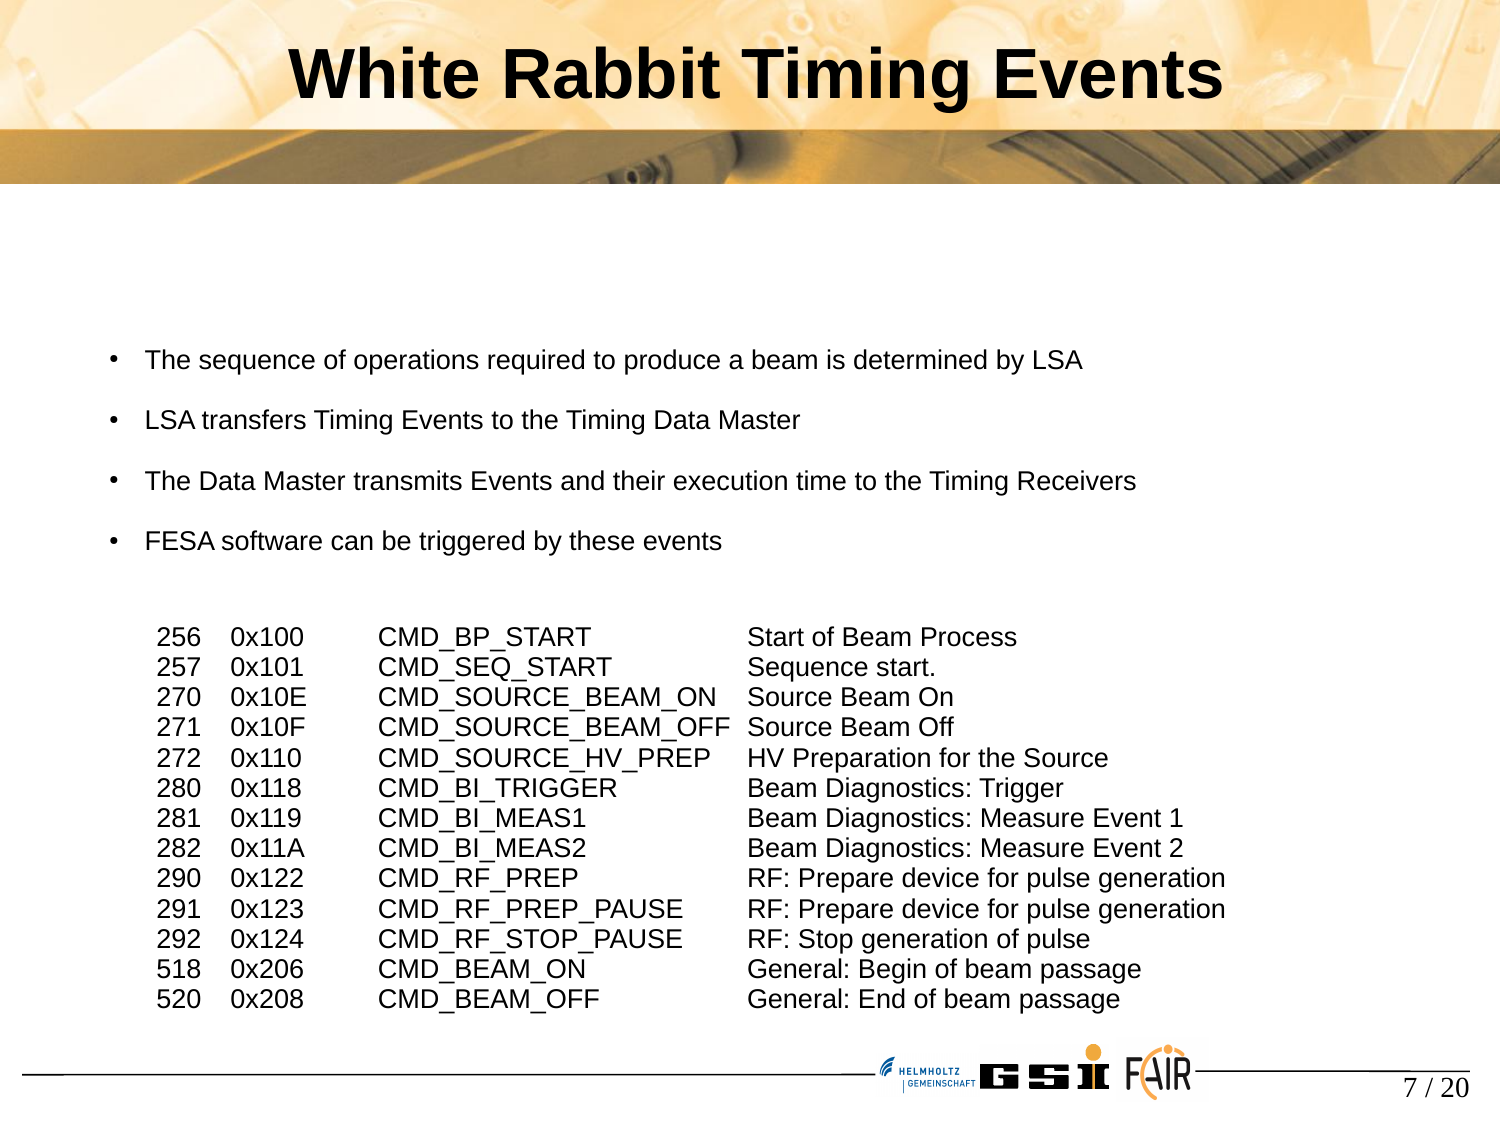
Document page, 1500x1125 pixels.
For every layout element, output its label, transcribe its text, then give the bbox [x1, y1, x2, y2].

picture [1116, 1061, 1209, 1102]
title White Rabbit Timing Events [153, 0, 1360, 161]
picture [875, 1061, 1109, 1097]
text_box 256 0x100 CMD_BP_START Start of Beam Process 257 0x101 CMD_SEQ_START Sequence start. 270 0x10E CMD_SOURCE_BEAM_ON Source Beam On 271 0x10F CMD_SOURCE_BEAM_OFF Source Beam Off 272 0x110 CMD_SOURCE_HV_PREP HV Preparation for the Source 280 0x118 CMD_BI_TRIGGER Beam Diagnostics: Trigger 281 0x119 CMD_BI_MEAS1 Beam Diagnostics: Measure Event 1 282 0x11A CMD_BI_MEAS2 Beam Diagnostics: Measure Event 2 290 0x122 CMD_RF_PREP RF: Prepare device for pulse generation 291 0x123 CMD_RF_PREP_PAUSE RF: Prepare device for pulse generation 292 0x124 CMD_RF_STOP_PAUSE RF: Stop generation of pulse 518 0x206 CMD_BEAM_ON General: Begin of beam passage 520 0x208 CMD_BEAM_OFF General: End of beam passage [106, 614, 1279, 1061]
text_box The sequence of operations required to produce a beam is determined by LSA LSA transfers Timing Events to the Timing Data Master The Data Master transmits Events and their execution time to the Timing Receivers FESA software can be triggered by these events [94, 307, 1197, 595]
picture [0, 0, 1500, 186]
